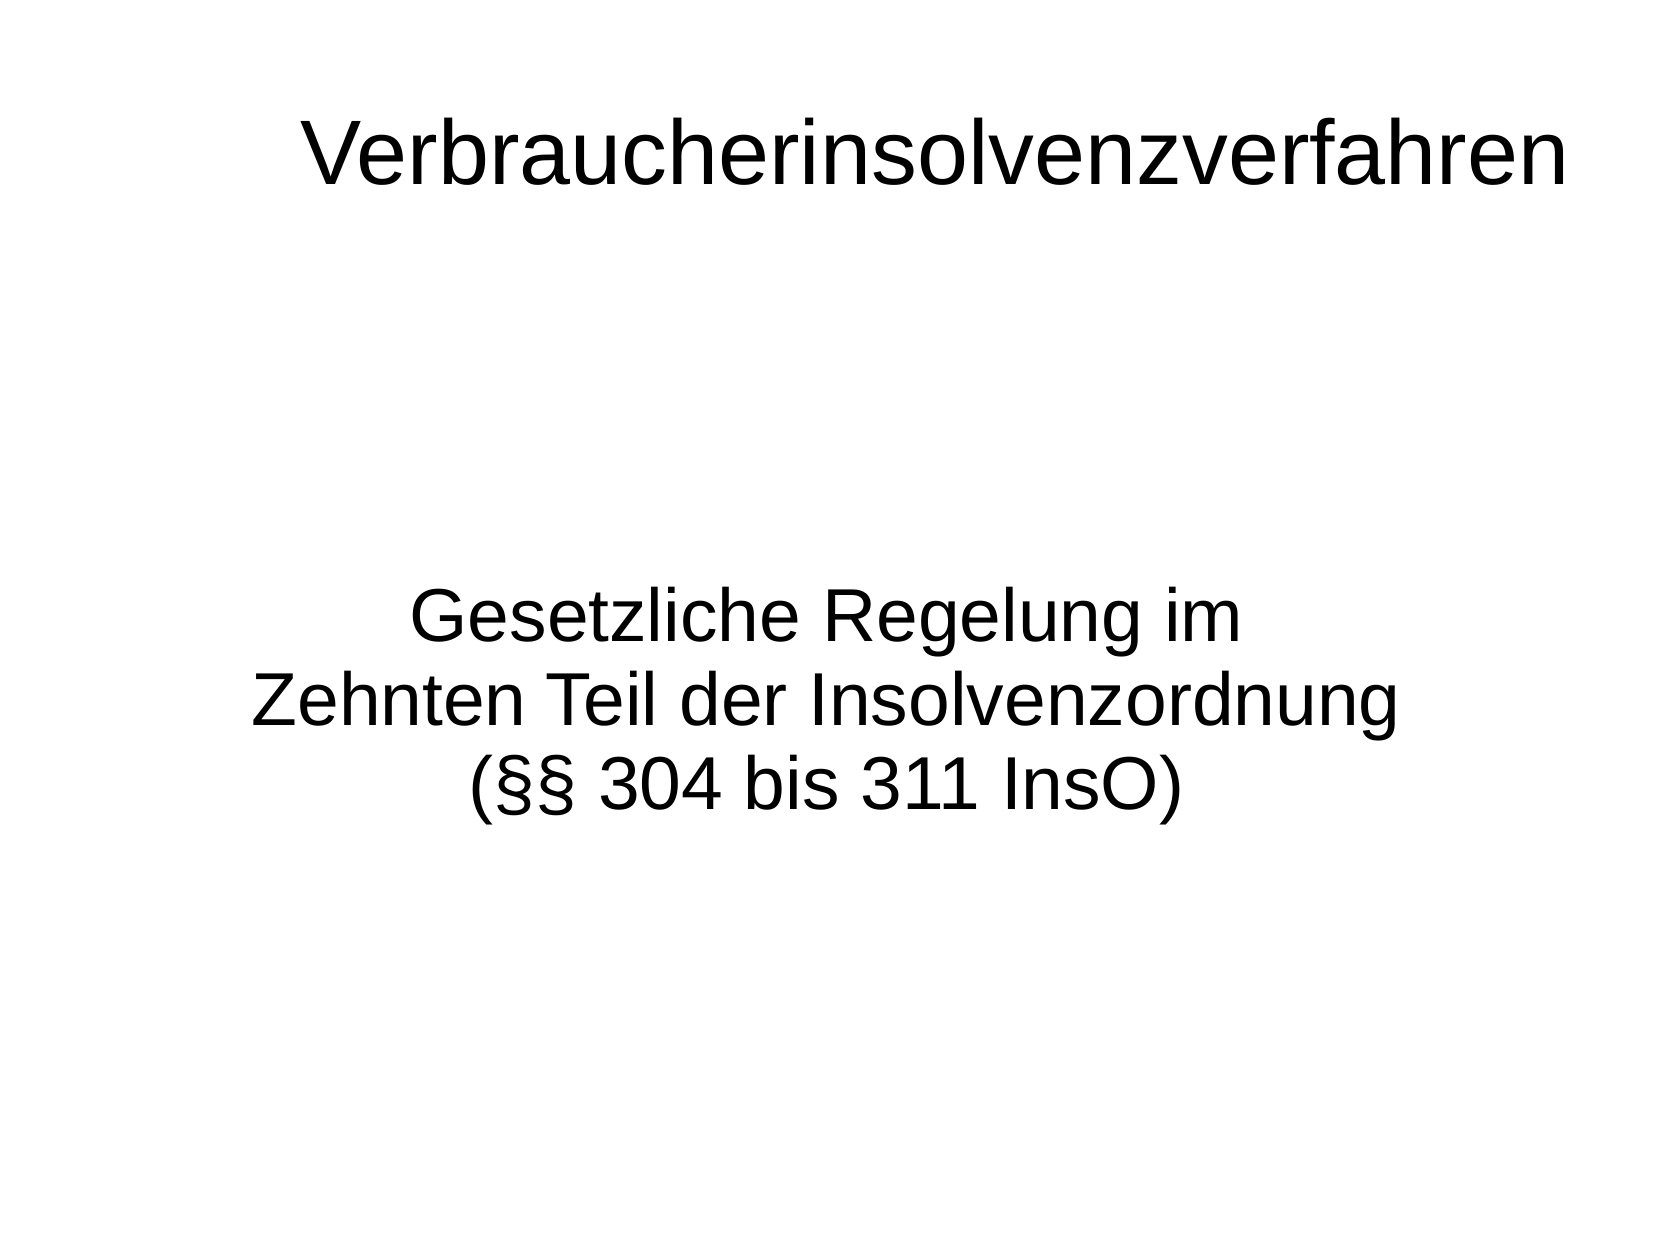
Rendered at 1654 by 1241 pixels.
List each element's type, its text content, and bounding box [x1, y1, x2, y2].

title Verbraucherinsolvenzverfahren [82, 49, 1571, 257]
subtitle Gesetzliche Regelung im Zehnten Teil der Insolvenzordnung (§§ 304 bis 311 InsO) [82, 290, 1571, 1109]
